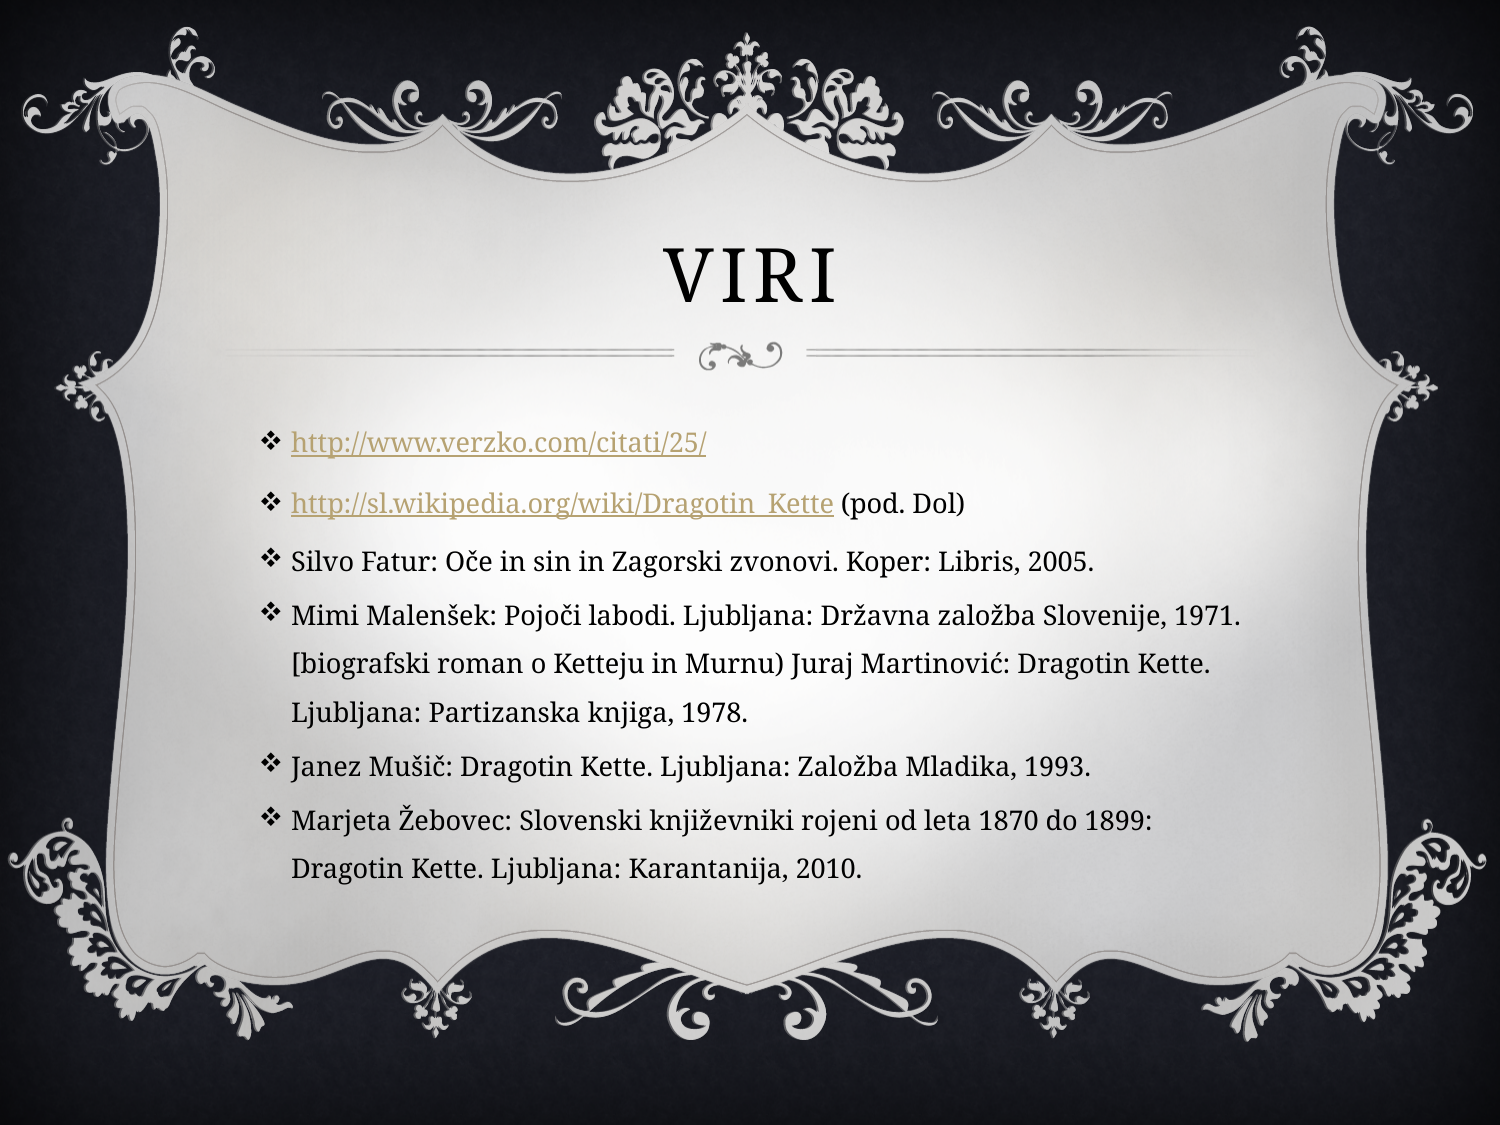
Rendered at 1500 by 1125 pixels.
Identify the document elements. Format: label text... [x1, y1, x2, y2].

picture [0, 0, 1500, 1125]
title Viri [225, 212, 1275, 325]
list http://www.verzko.com/citati/25/ http://sl.wikipedia.org/wiki/Dragotin_Kette (pod. Dol) Silvo Fatur: Oče in sin in Zagorski zvonovi. Koper: Libris, 2005. Mimi Malenšek: Pojoči labodi. Ljubljana: Državna založba Slovenije, 1971. [biografski roman o Ketteju in Murnu) Juraj Martinović: Dragotin Kette. Ljubljana: Partizanska knjiga, 1978. Janez Mušič: Dragotin Kette. Ljubljana: Založba Mladika, 1993. Marjeta Žebovec: Slovenski književniki rojeni od leta 1870 do 1899: Dragotin Kette. Ljubljana: Karantanija, 2010. [225, 399, 1275, 900]
